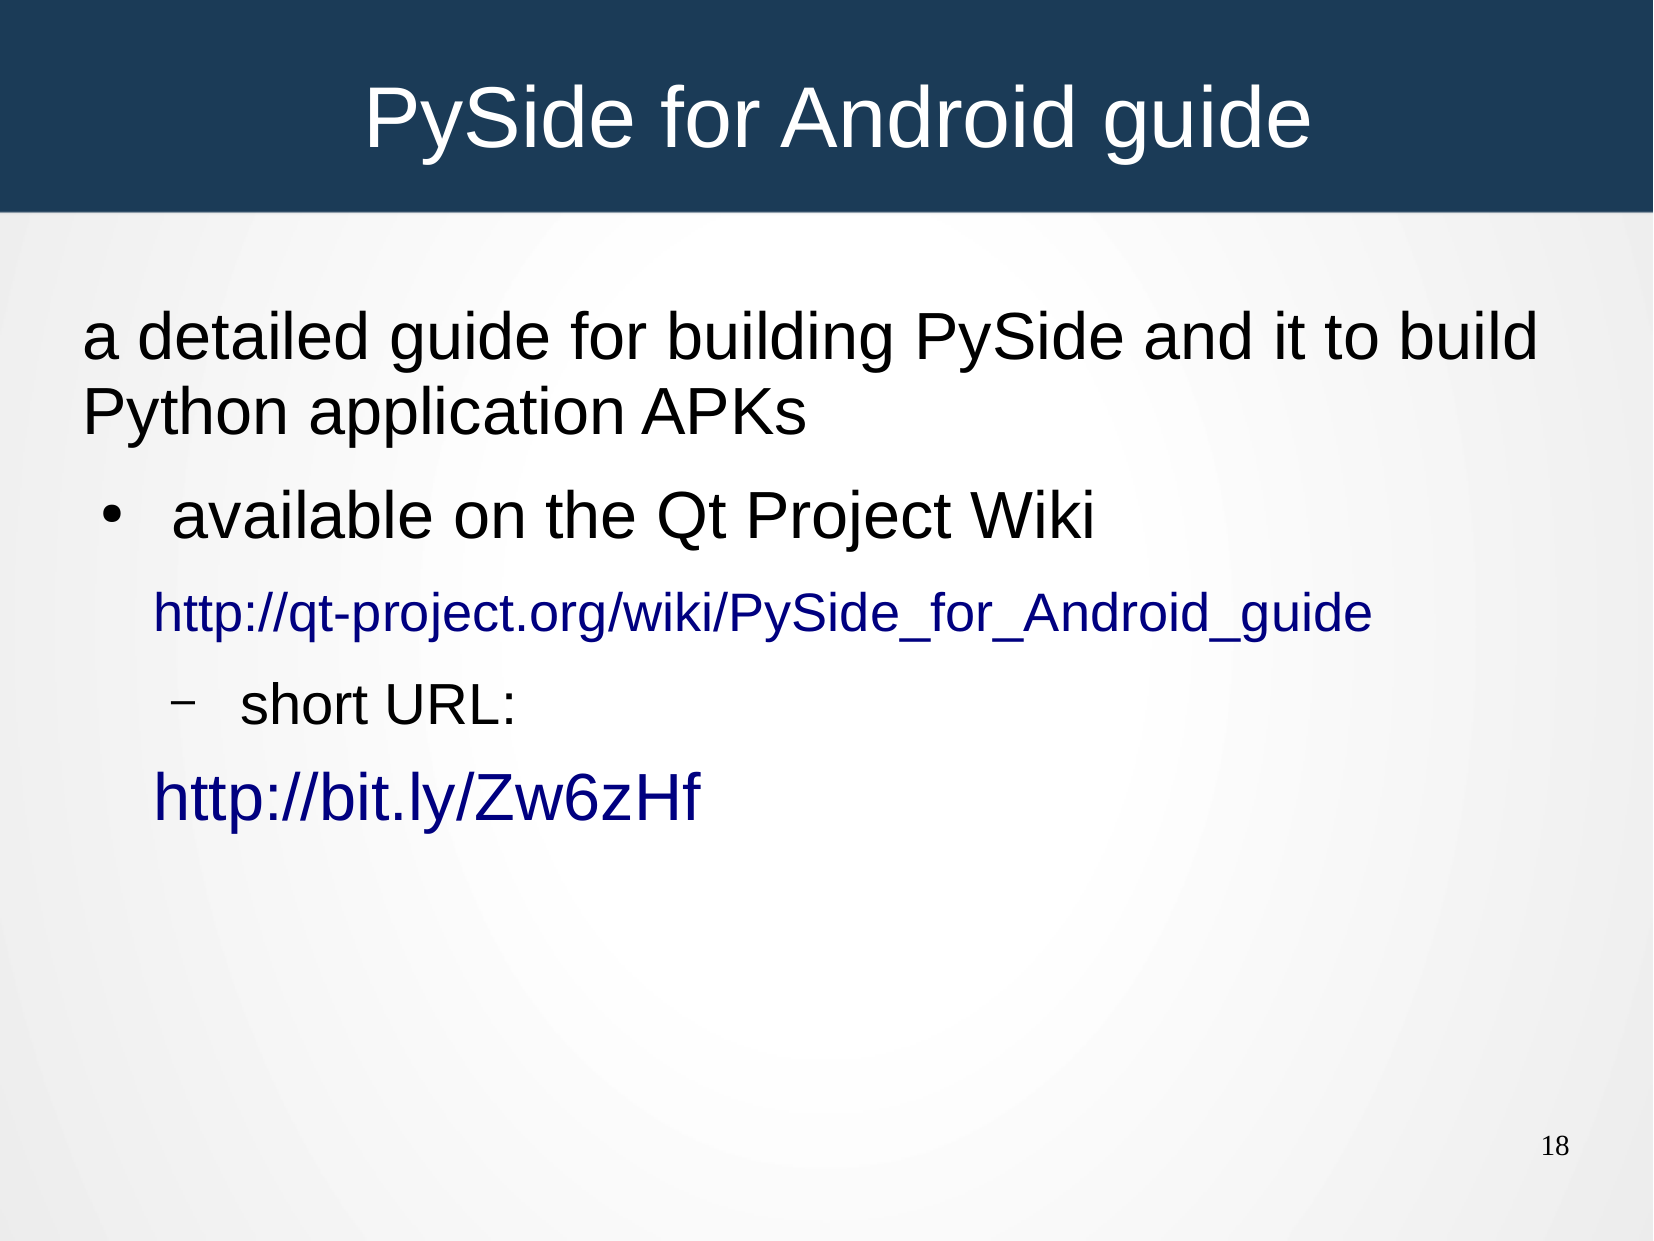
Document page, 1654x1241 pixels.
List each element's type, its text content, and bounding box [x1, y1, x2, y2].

title PySide for Android guide [82, 47, 1571, 189]
picture [0, 0, 1653, 1241]
list a detailed guide for building PySide and it to build Python application APKs available on the Qt Project Wiki http://qt-project.org/wiki/PySide_for_Android_guide short URL: http://bit.ly/Zw6zHf [82, 299, 1571, 1019]
